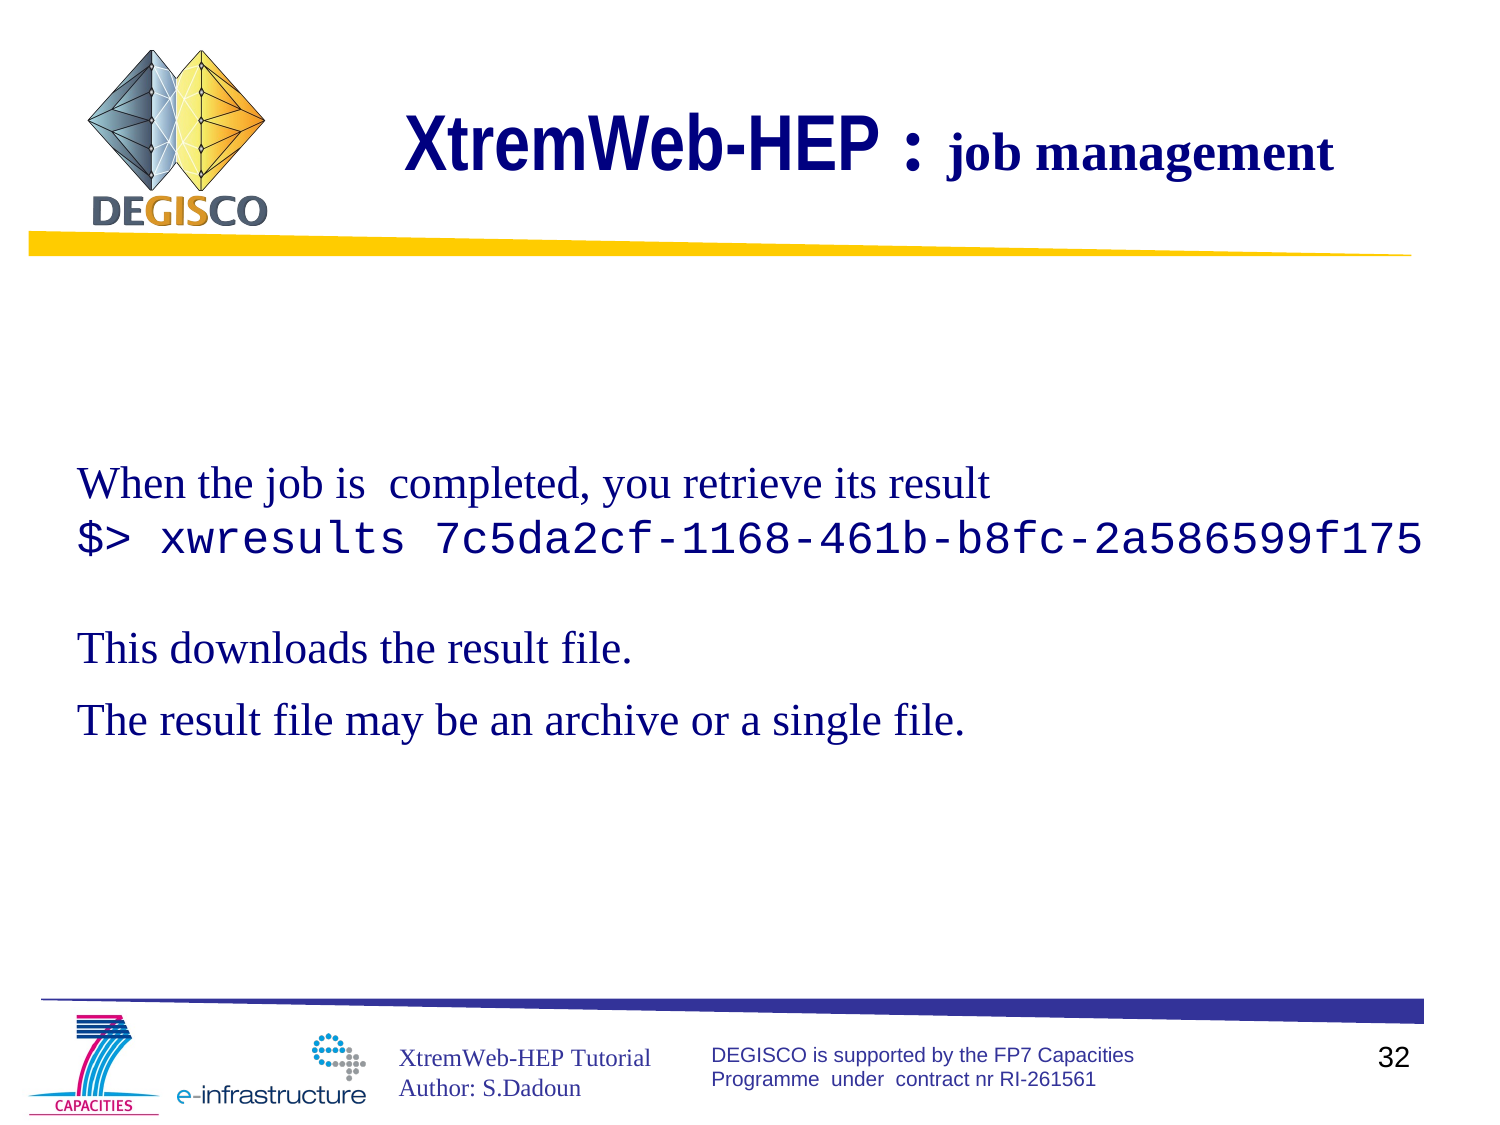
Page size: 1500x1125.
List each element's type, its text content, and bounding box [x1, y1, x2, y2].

picture [65, 44, 287, 226]
title XtremWeb-HEP : job management [260, 56, 1479, 221]
subtitle When the job is completed, you retrieve its result $> xwresults 7c5da2cf-1168-461b-b8fc-2a586599f175 This downloads the result file. The result file may be an archive or a single file. [76, 255, 1427, 998]
picture [22, 1007, 165, 1124]
picture [317, 1038, 340, 1049]
picture [177, 1033, 366, 1104]
